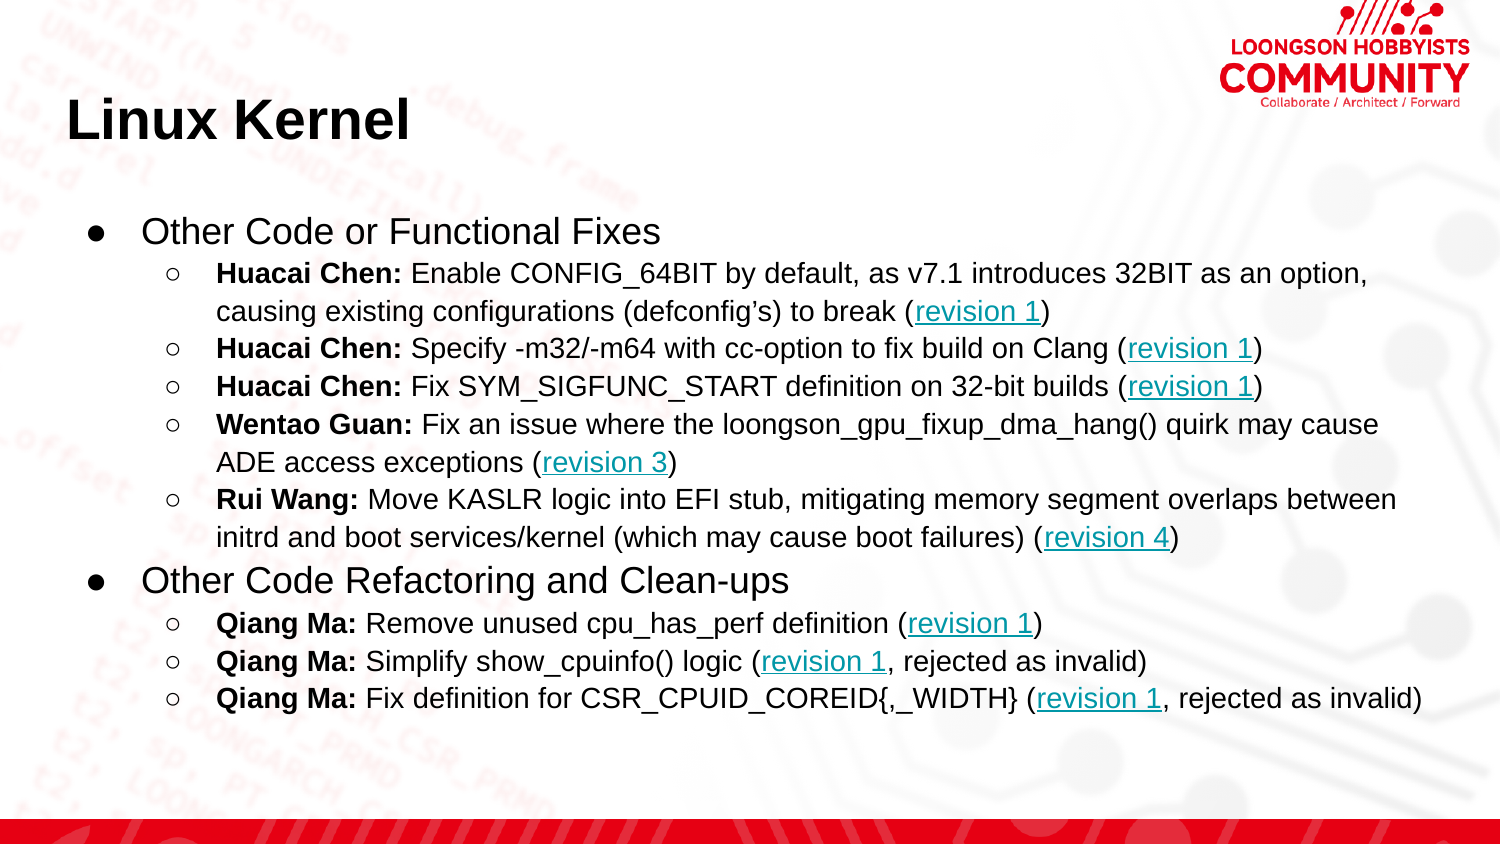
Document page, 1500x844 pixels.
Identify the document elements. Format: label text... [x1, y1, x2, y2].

list Other Code or Functional Fixes Huacai Chen: Enable CONFIG_64BIT by default, as v7.1 introduces 32BIT as an option, causing existing configurations (defconfig’s) to break (revision 1) Huacai Chen: Specify -m32/-m64 with cc-option to fix build on Clang (revision 1) Huacai Chen: Fix SYM_SIGFUNC_START definition on 32-bit builds (revision 1) Wentao Guan: Fix an issue where the loongson_gpu_fixup_dma_hang() quirk may cause ADE access exceptions (revision 3) Rui Wang: Move KASLR logic into EFI stub, mitigating memory segment overlaps between initrd and boot services/kernel (which may cause boot failures) (revision 4) Other Code Refactoring and Clean-ups Qiang Ma: Remove unused cpu_has_perf definition (revision 1) Qiang Ma: Simplify show_cpuinfo() logic (revision 1, rejected as invalid) Qiang Ma: Fix definition for CSR_CPUID_COREID{,_WIDTH} (revision 1, rejected as invalid) [51, 189, 1449, 829]
title Linux Kernel [51, 72, 1449, 167]
picture [0, 0, 1500, 844]
